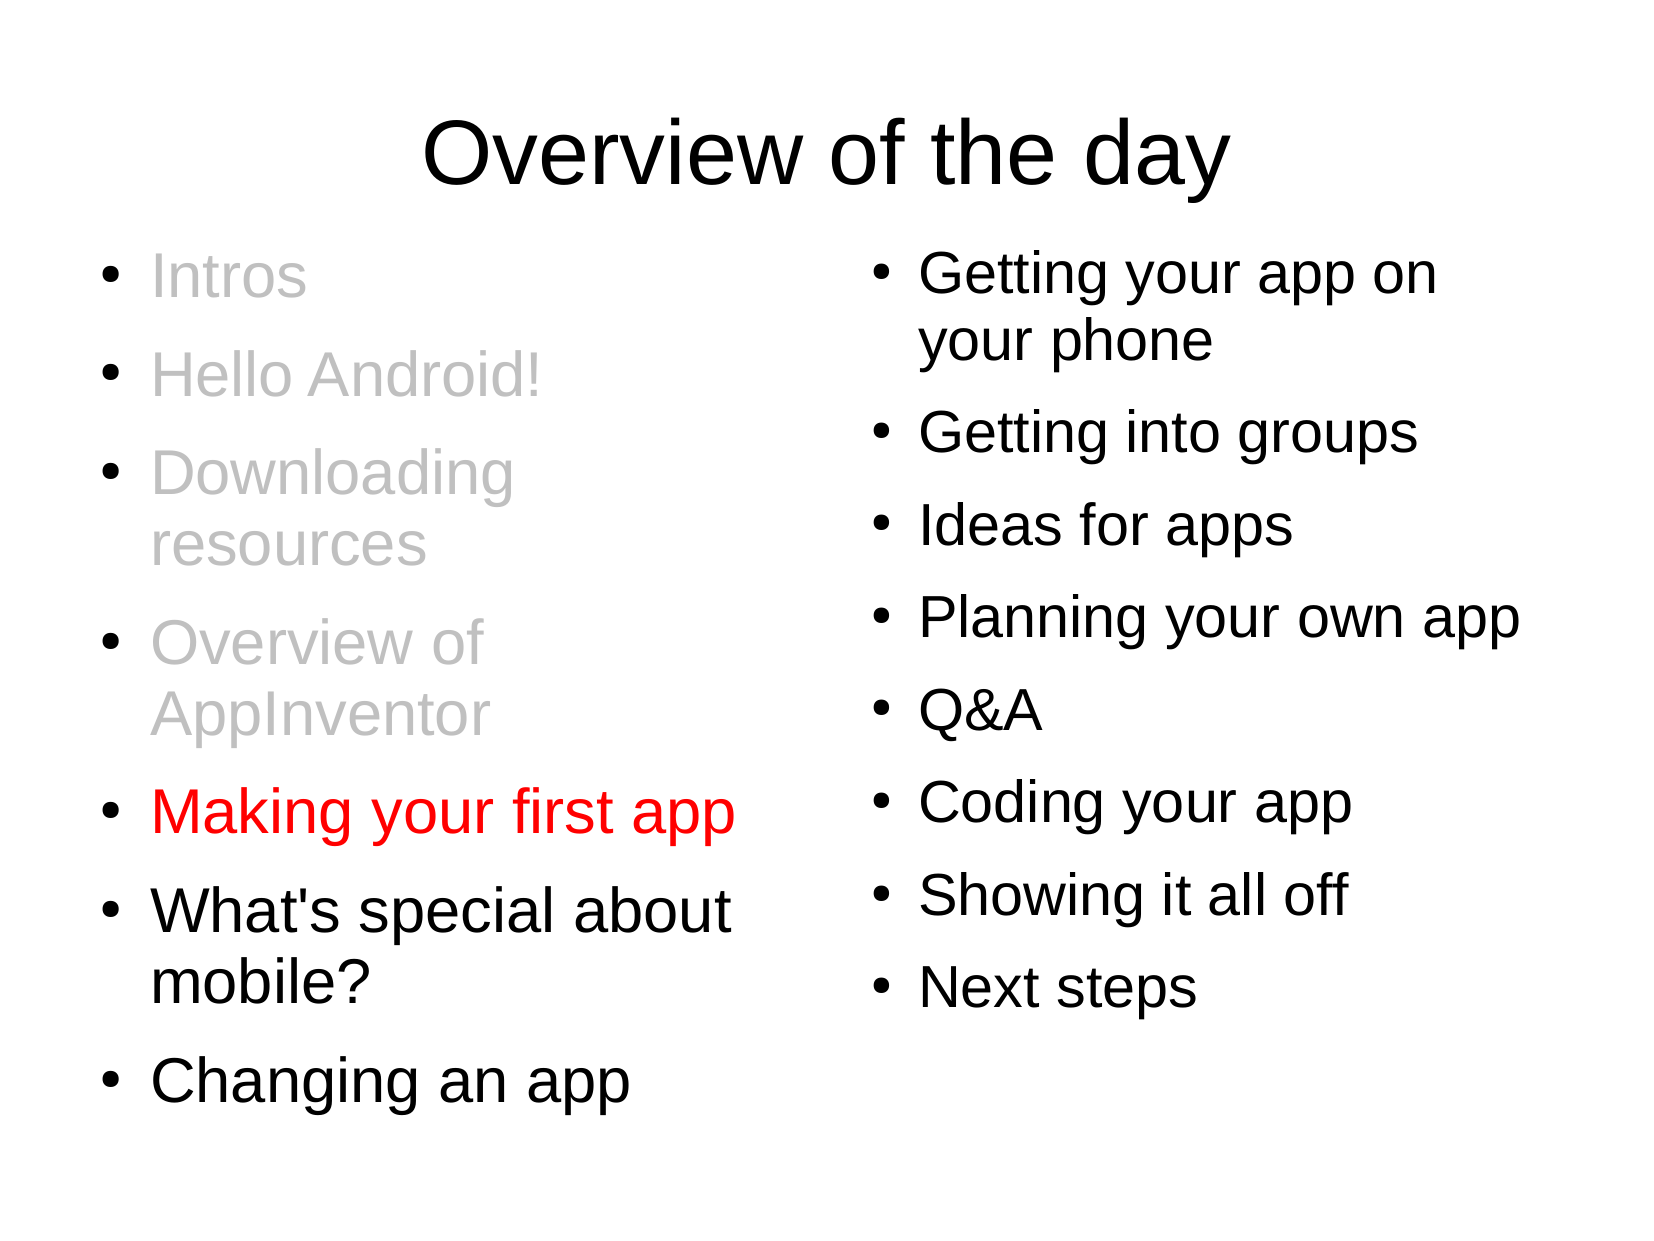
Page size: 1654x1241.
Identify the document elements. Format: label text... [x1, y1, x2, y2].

list Getting your app on your phone Getting into groups Ideas for apps Planning your own app Q&A Coding your app Showing it all off Next steps [855, 240, 1566, 1025]
list Intros Hello Android! Downloading resources Overview of AppInventor Making your first app What's special about mobile? Changing an app [82, 240, 793, 1126]
title Overview of the day [82, 49, 1571, 257]
